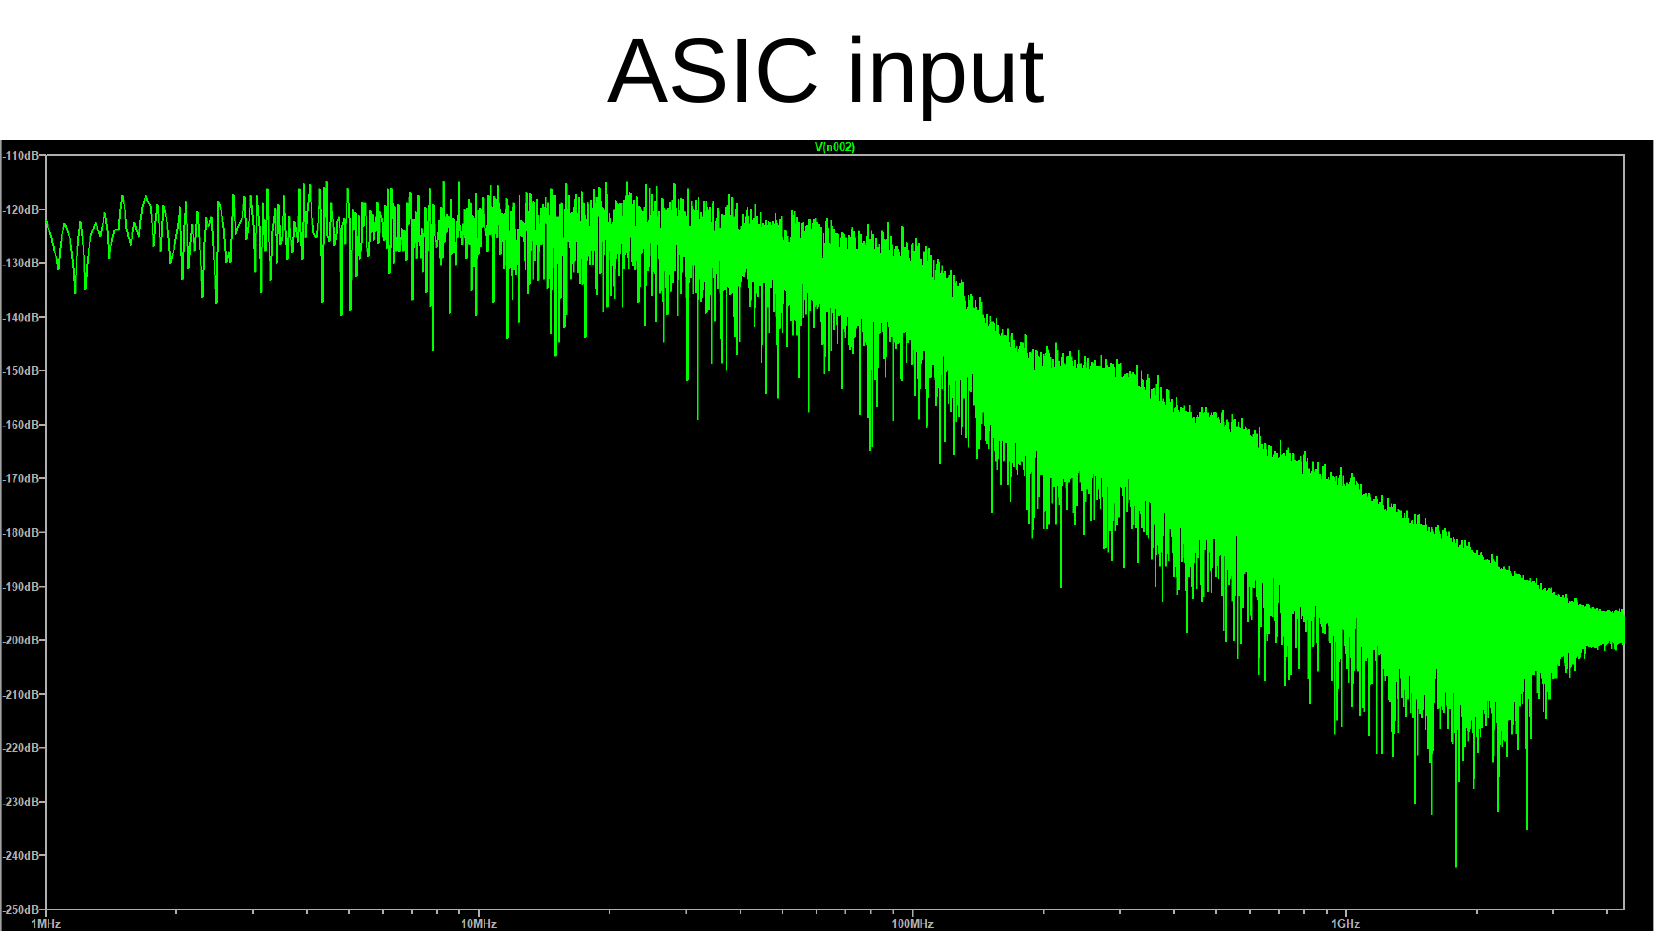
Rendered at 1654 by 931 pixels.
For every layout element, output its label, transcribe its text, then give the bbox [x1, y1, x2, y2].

title ASIC input [82, 0, 1571, 140]
picture [0, 140, 1654, 931]
